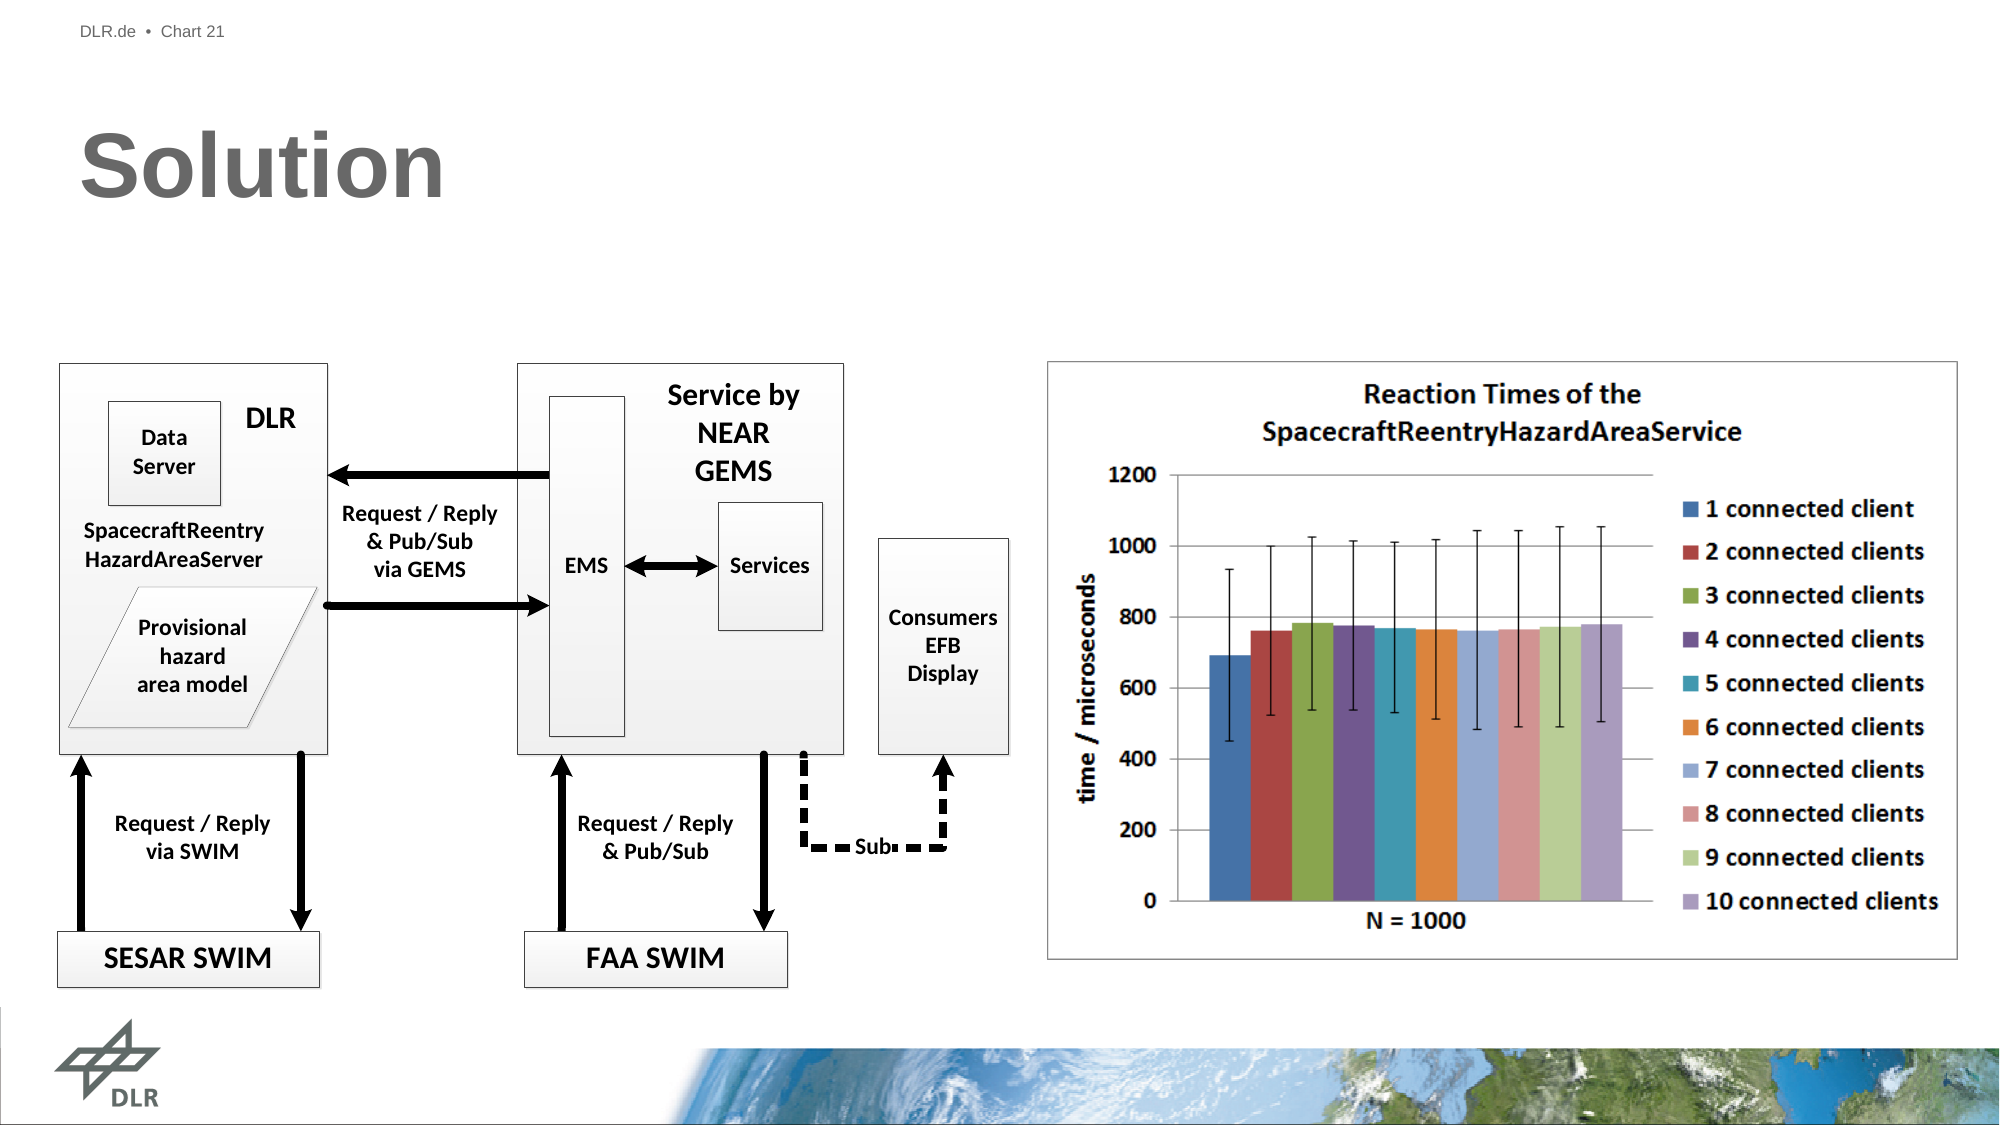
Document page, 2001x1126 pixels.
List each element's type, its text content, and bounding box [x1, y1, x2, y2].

slide_number DLR.de • Chart <number> [79, 20, 251, 45]
picture [55, 361, 1013, 991]
title Solution [79, 106, 1921, 228]
picture [1047, 361, 1958, 960]
